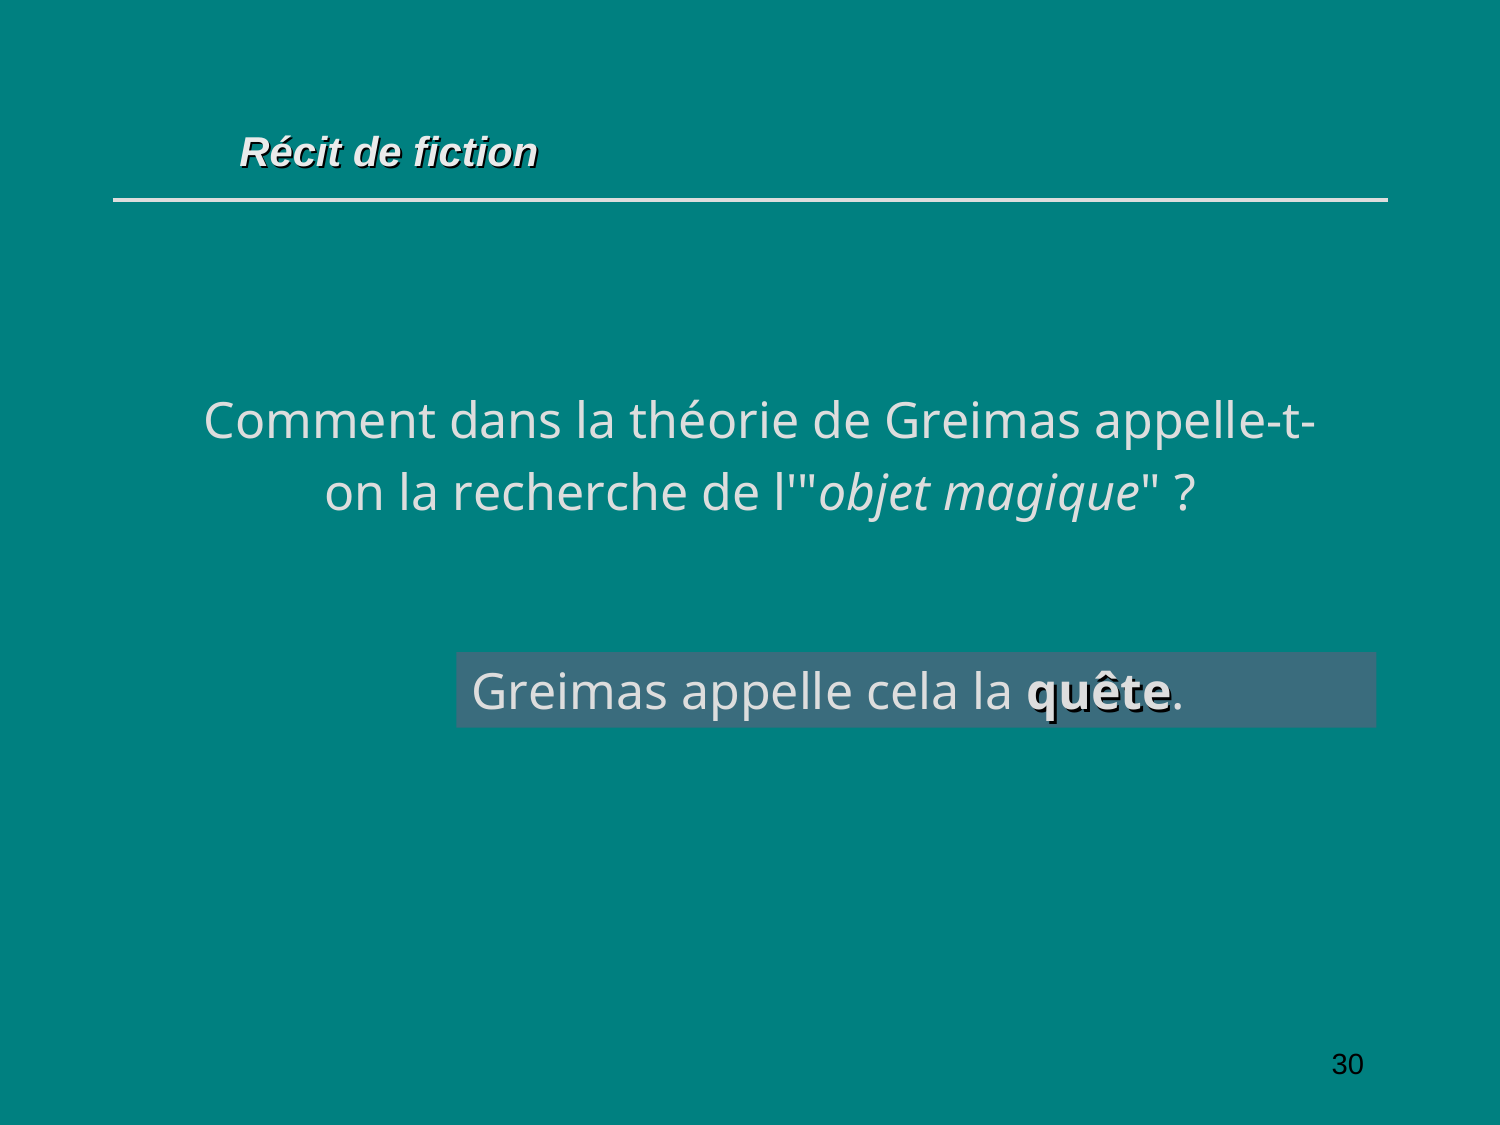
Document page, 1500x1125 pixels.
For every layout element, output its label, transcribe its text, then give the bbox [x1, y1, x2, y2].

text_box Récit de fiction [224, 116, 554, 183]
text_box Comment dans la théorie de Greimas appelle-t-on la recherche de l'"objet magique" ? [182, 368, 1338, 529]
text_box Greimas appelle cela la quête. [456, 652, 1377, 728]
